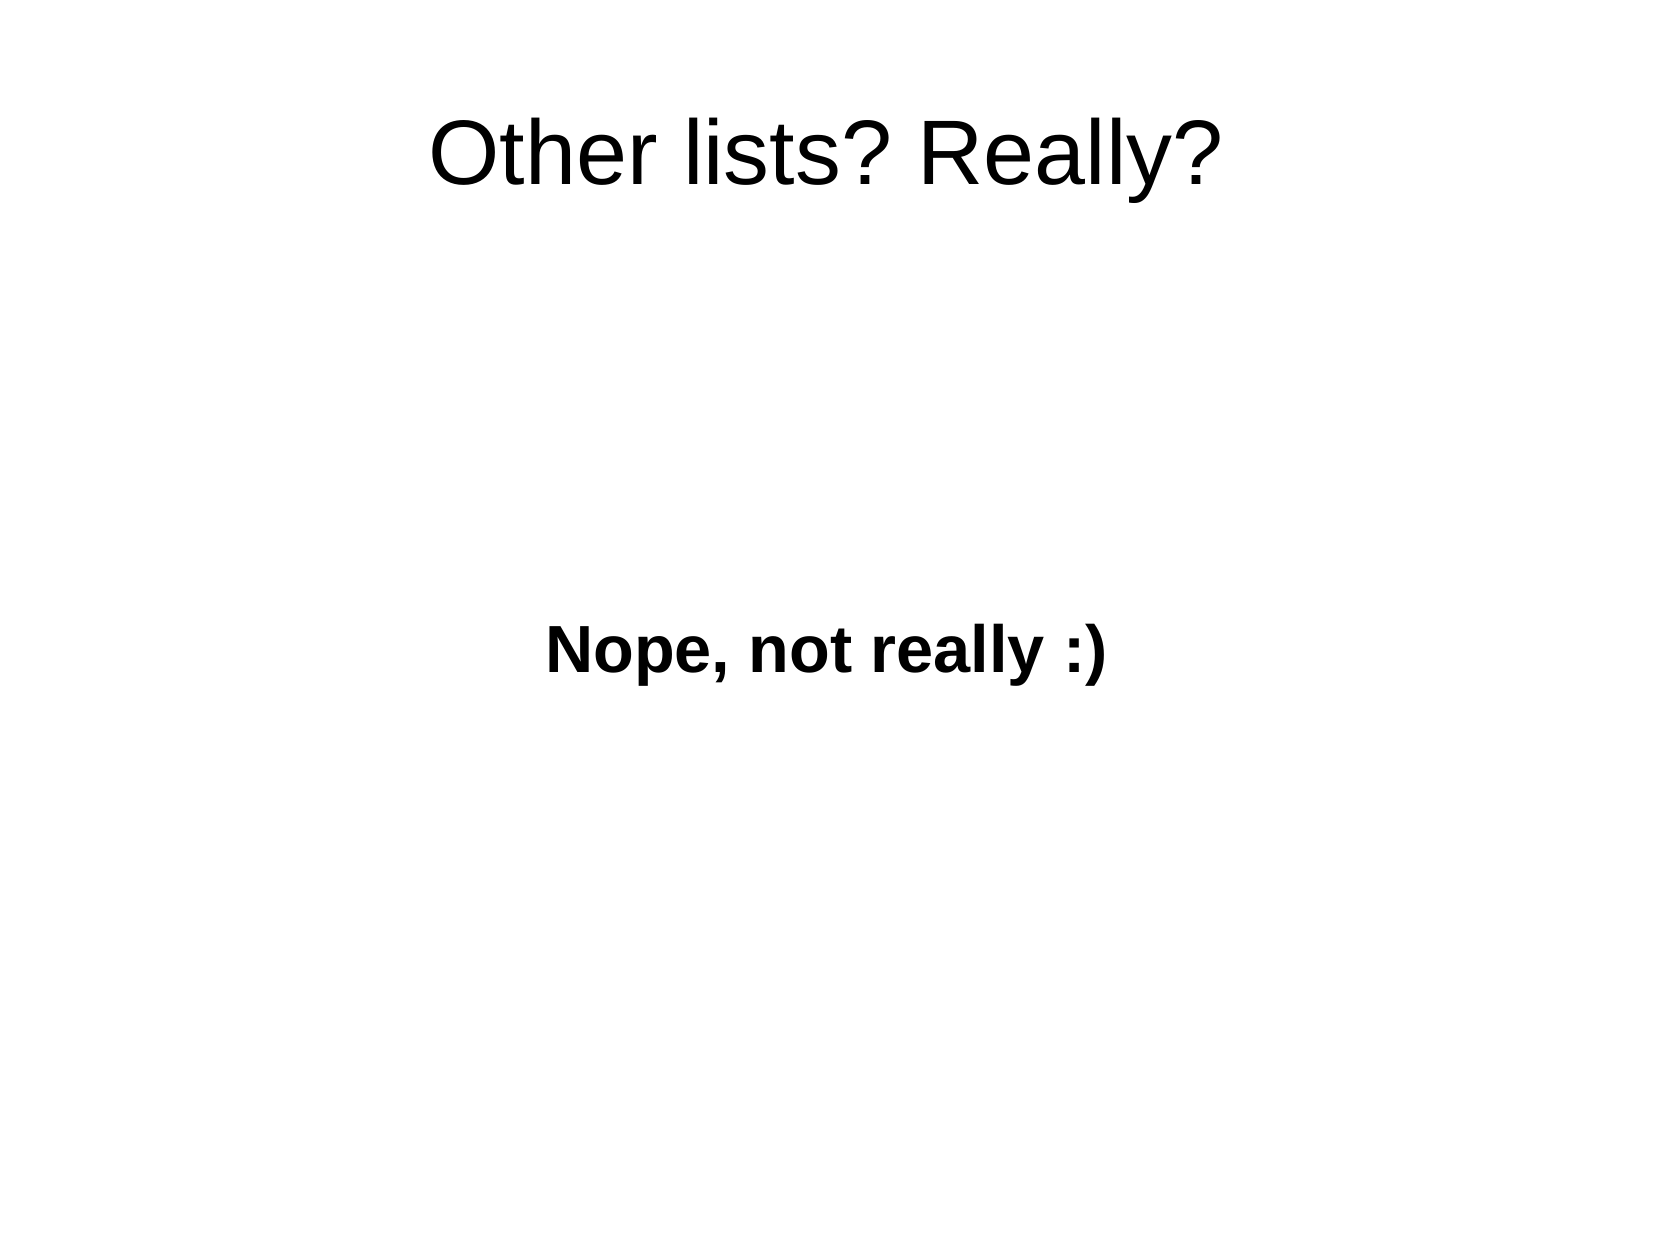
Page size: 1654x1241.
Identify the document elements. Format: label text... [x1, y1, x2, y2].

subtitle Nope, not really :) [82, 290, 1571, 1010]
title Other lists? Really? [82, 49, 1571, 257]
